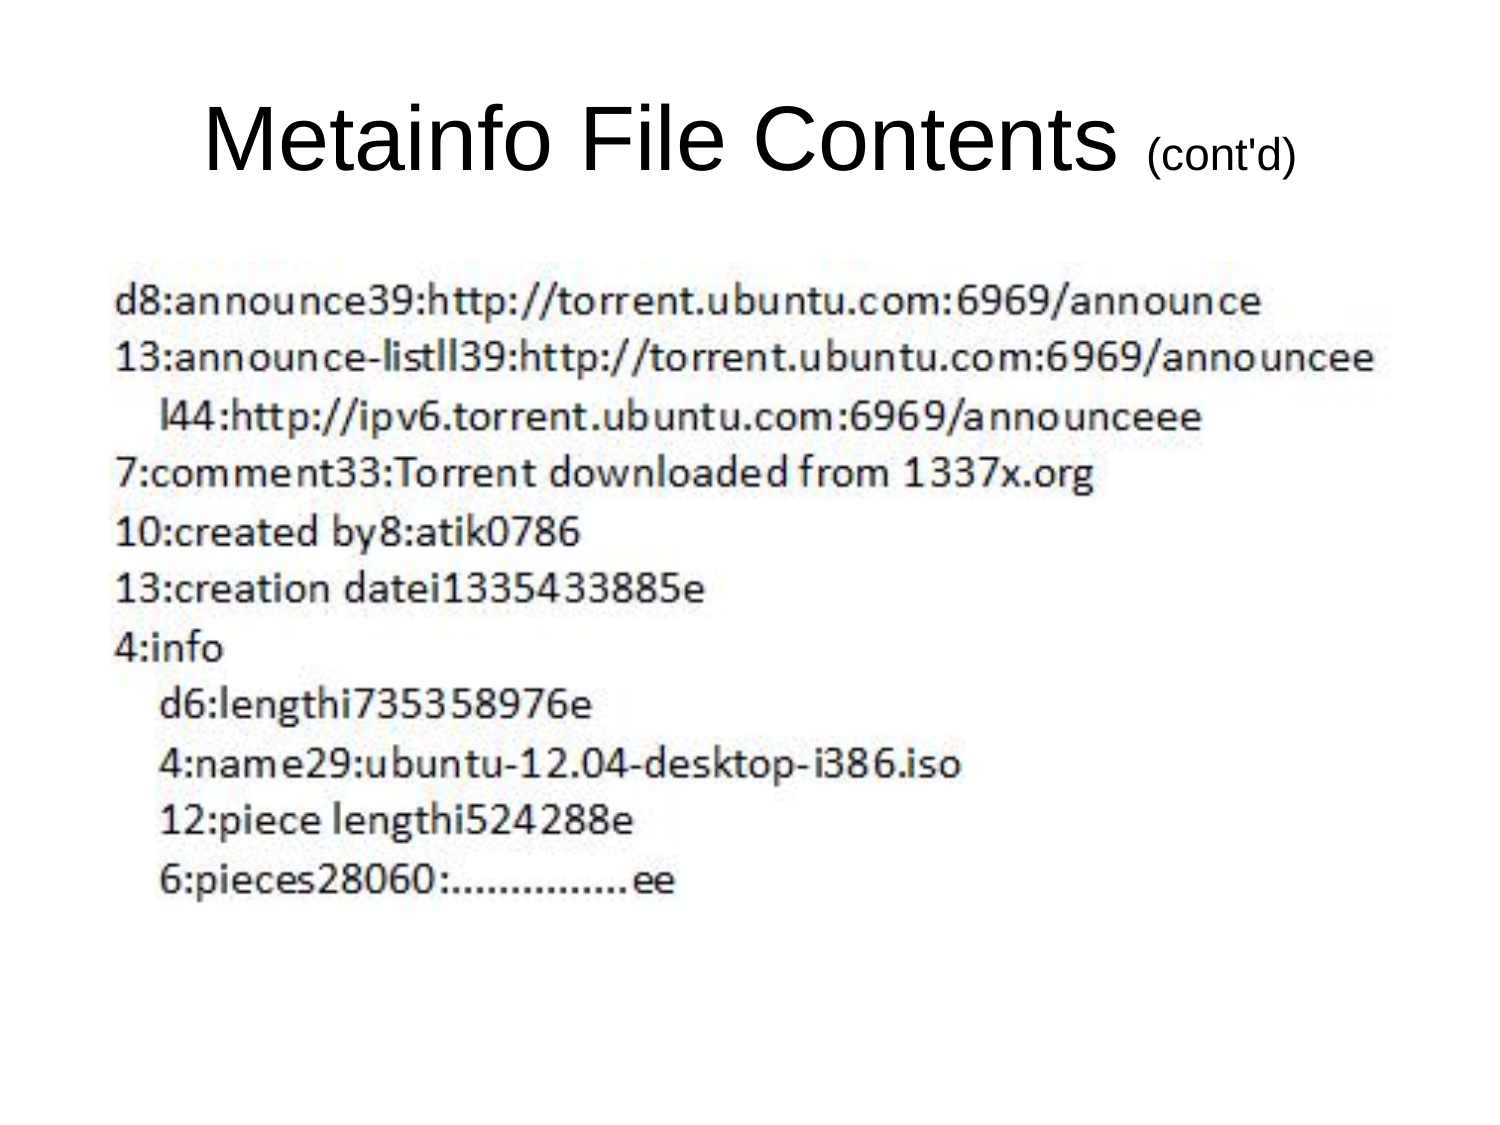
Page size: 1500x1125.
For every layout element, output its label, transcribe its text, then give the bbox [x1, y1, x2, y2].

picture [109, 262, 1391, 915]
title Metainfo File Contents (cont'd) [75, 45, 1425, 233]
